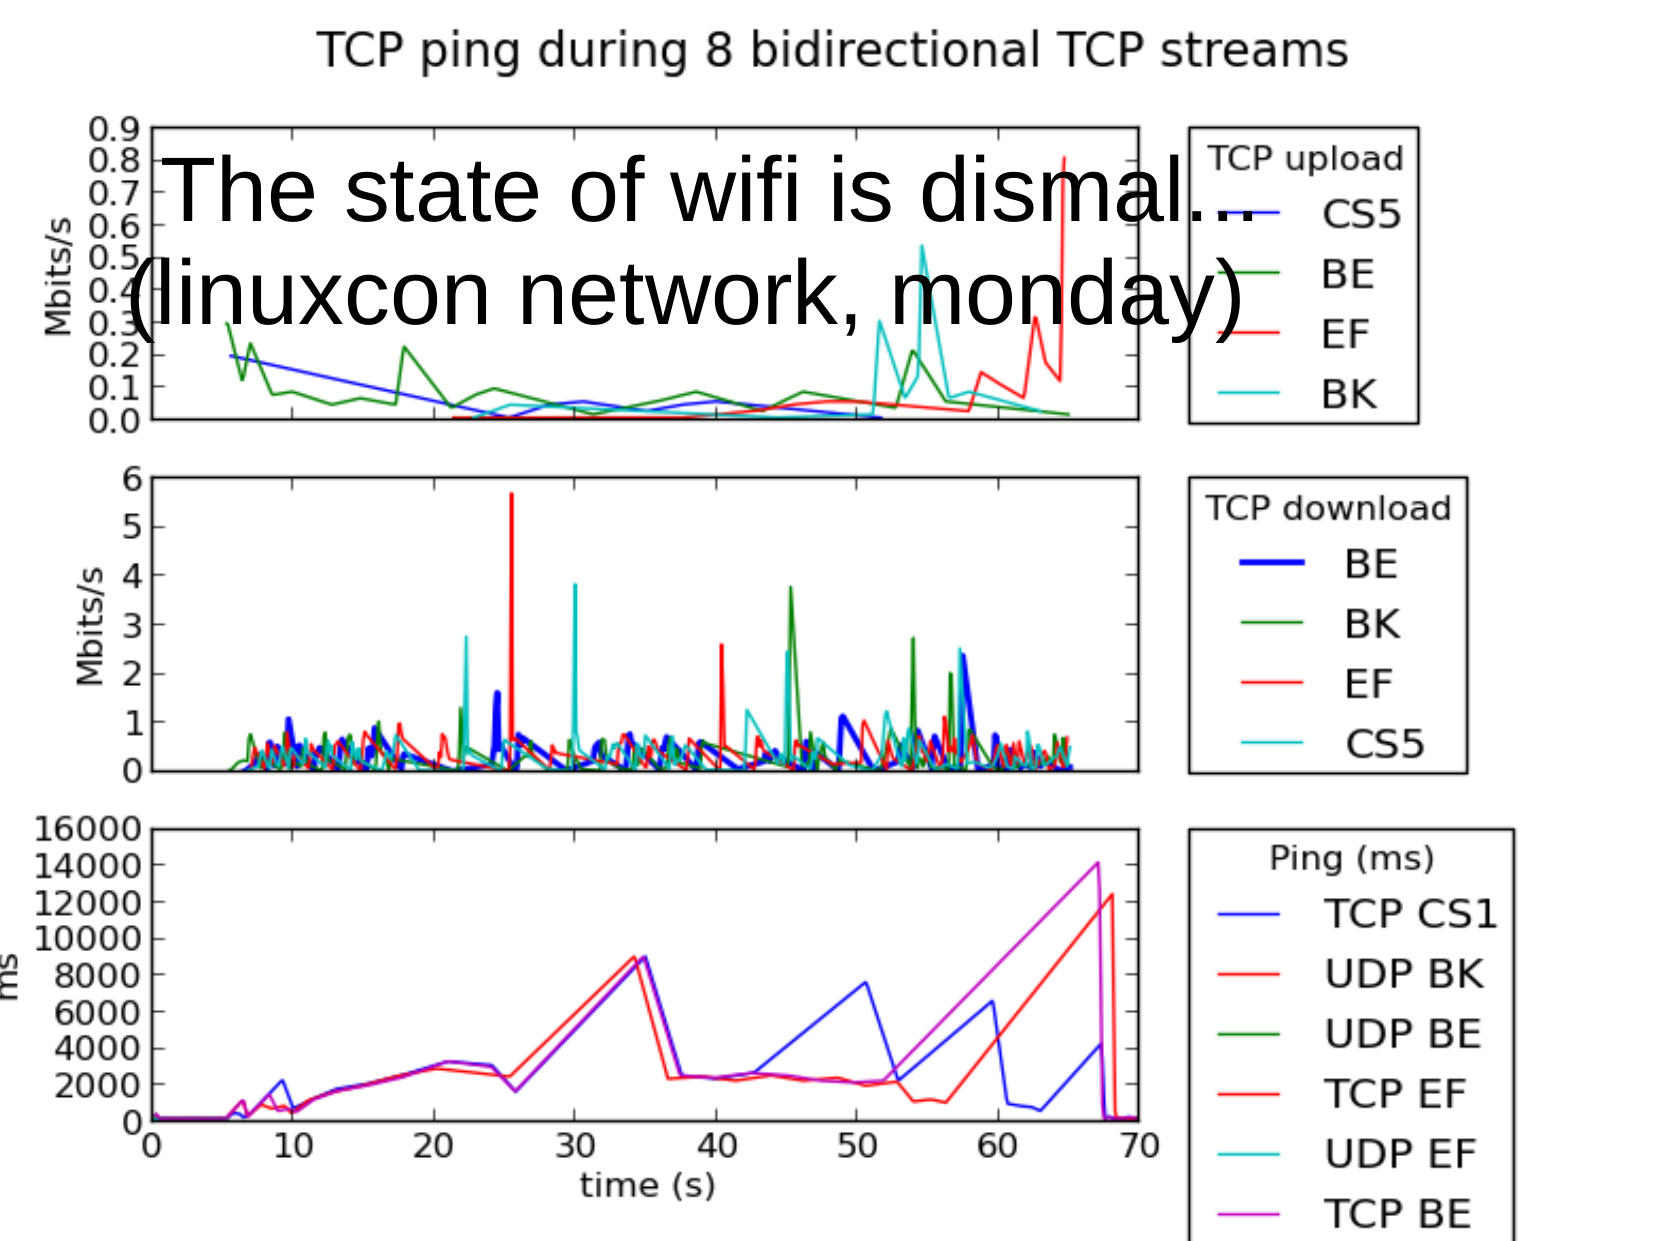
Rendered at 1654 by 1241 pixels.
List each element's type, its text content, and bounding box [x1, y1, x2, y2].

picture [0, 5, 1654, 1241]
title The state of wifi is dismal... (linuxcon network, monday) [82, 137, 1571, 346]
